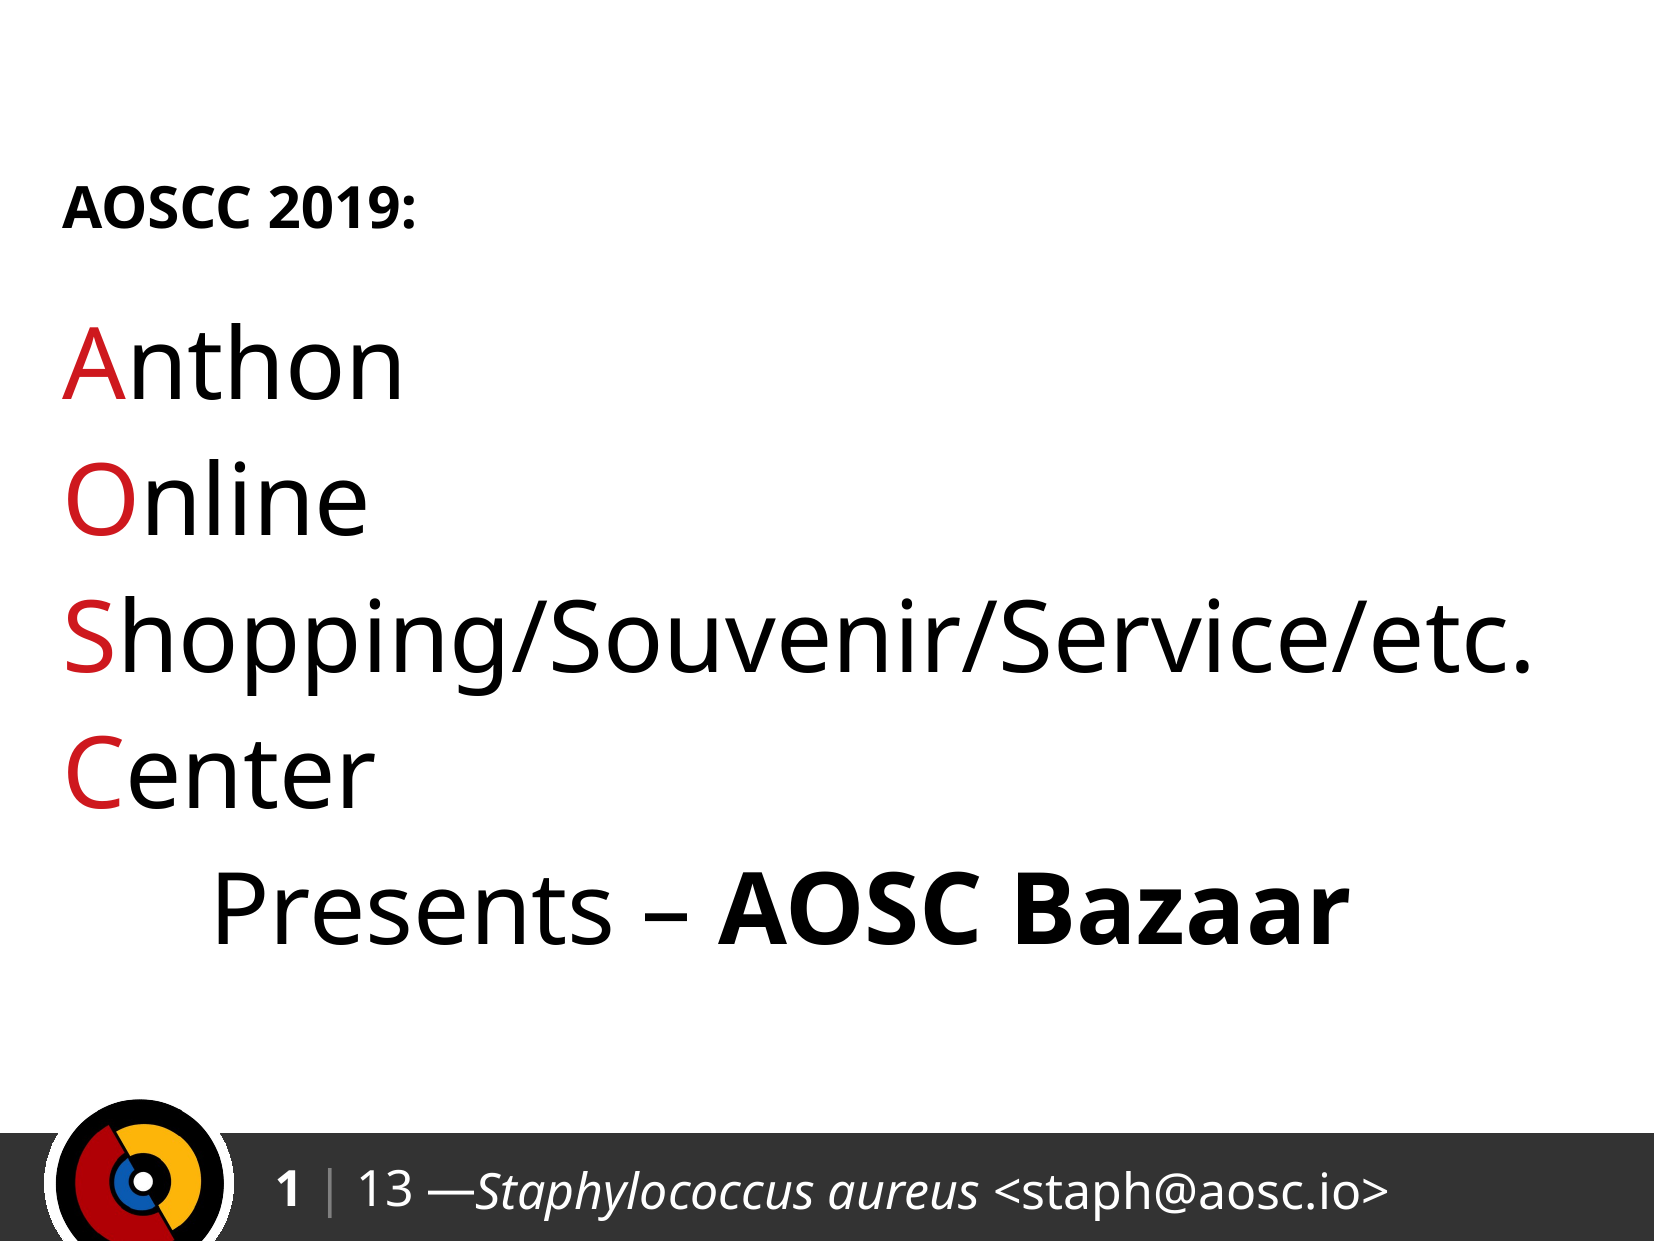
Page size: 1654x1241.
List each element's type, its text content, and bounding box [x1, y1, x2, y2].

text_box Anthon Online Shopping/Souvenir/Service/etc. Center Presents – AOSC Bazaar [47, 285, 1654, 1041]
text_box AOSCC 2019: [47, 158, 439, 260]
picture [20, 1064, 259, 1241]
